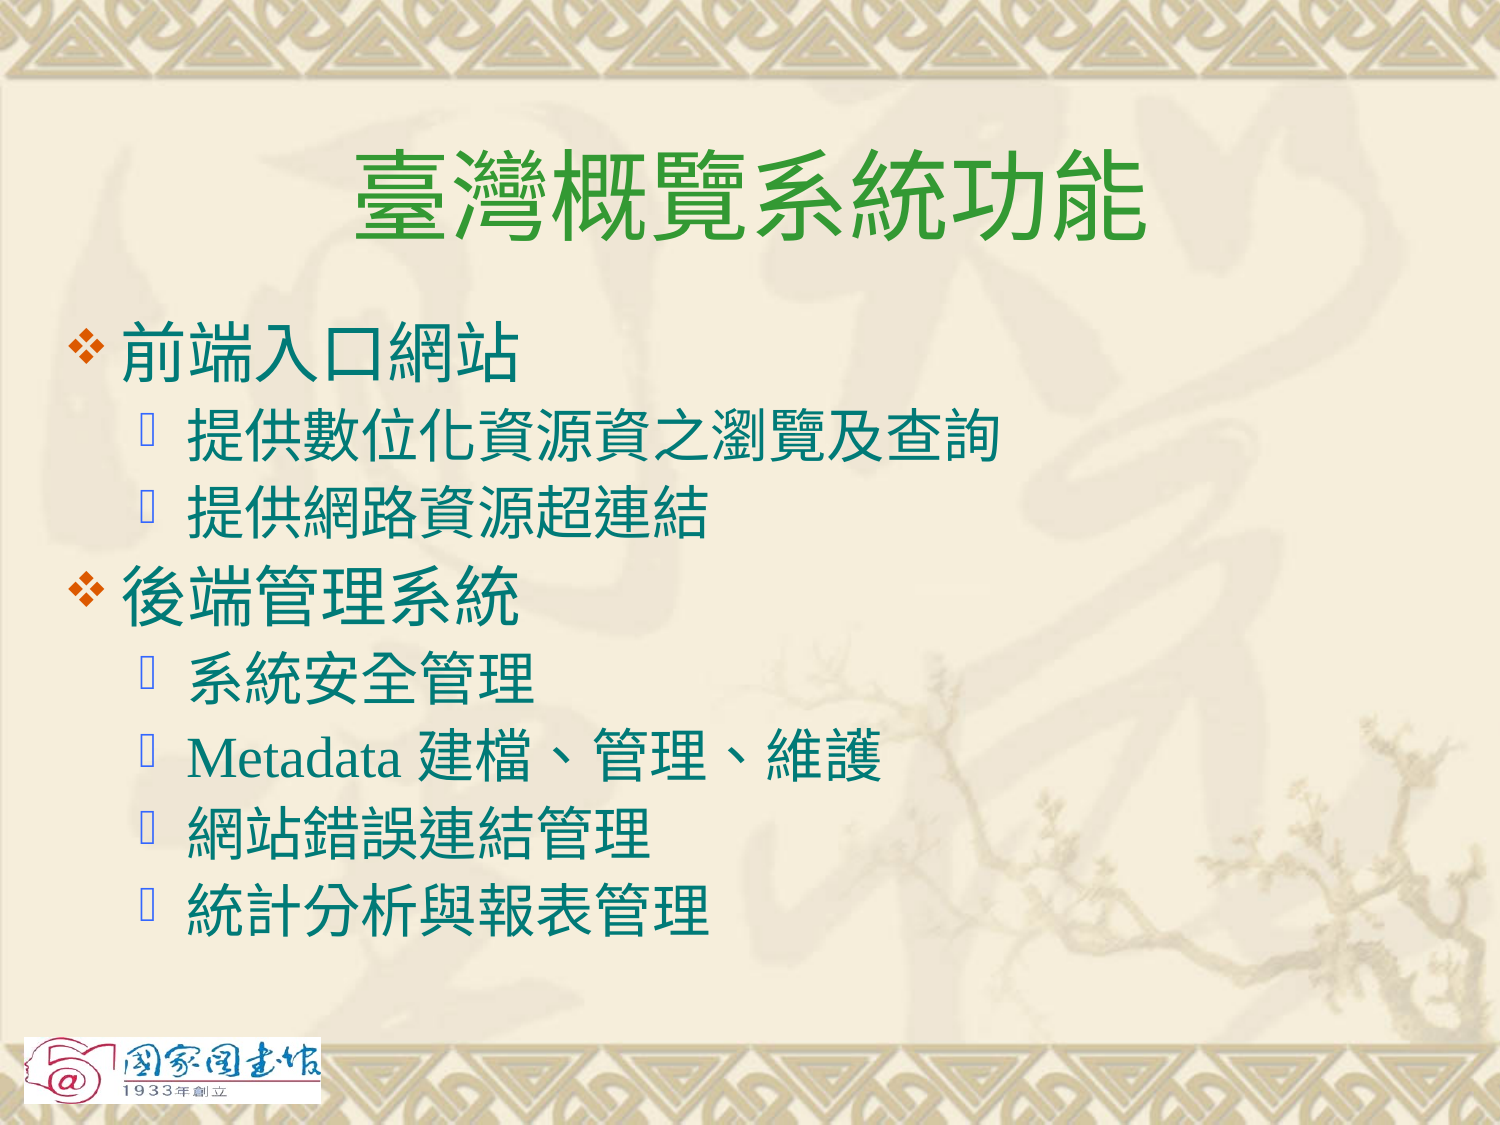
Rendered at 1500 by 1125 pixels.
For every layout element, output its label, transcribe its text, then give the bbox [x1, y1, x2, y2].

title 臺灣概覽系統功能 [49, 99, 1451, 288]
picture [0, 0, 1500, 1125]
list 前端入口網站 提供數位化資源資之瀏覽及查詢 提供網路資源超連結 後端管理系統 系統安全管理 Metadata建檔、管理、維護 網站錯誤連結管理 統計分析與報表管理 [49, 312, 1451, 1001]
